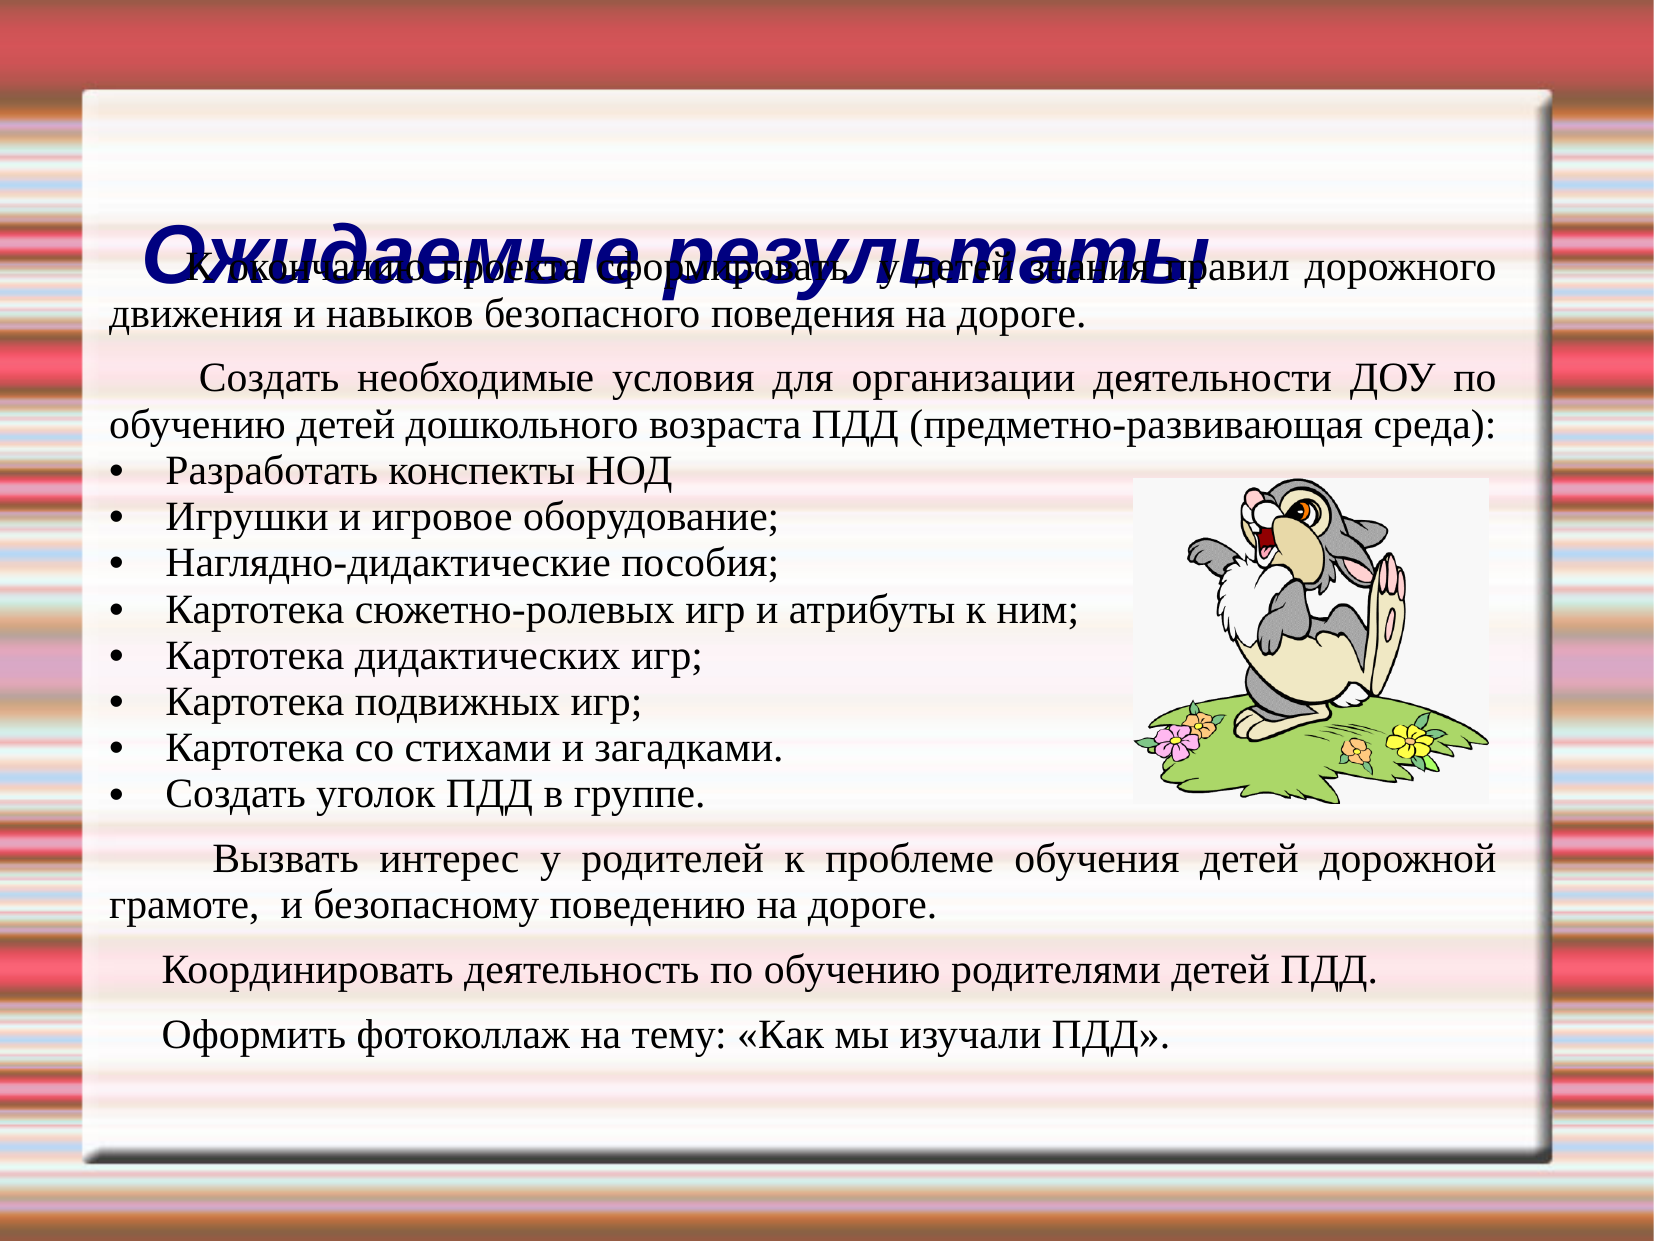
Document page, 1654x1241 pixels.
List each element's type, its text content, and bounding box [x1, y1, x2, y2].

text_box Ожидаемые результаты [141, 100, 1418, 236]
text_box К окончанию проекта сформировать у детей знания правил дорожного движения и навыков безопасного поведения на дороге. Создать необходимые условия для организации деятельности ДОУ по обучению детей дошкольного возраста ПДД (предметно-развивающая среда): Разработать конспекты НОД Игрушки и игровое оборудование; Наглядно-дидактические пособия; Картотека сюжетно-ролевых игр и атрибуты к ним; Картотека дидактических игр; Картотека подвижных игр; Картотека со стихами и загадками. Создать уголок ПДД в группе. Вызвать интерес у родителей к проблеме обучения детей дорожной грамоте, и безопасному поведению на дороге. Координировать деятельность по обучению родителями детей ПДД. Оформить фотоколлаж на тему: «Как мы изучали ПДД». [94, 236, 1524, 1117]
